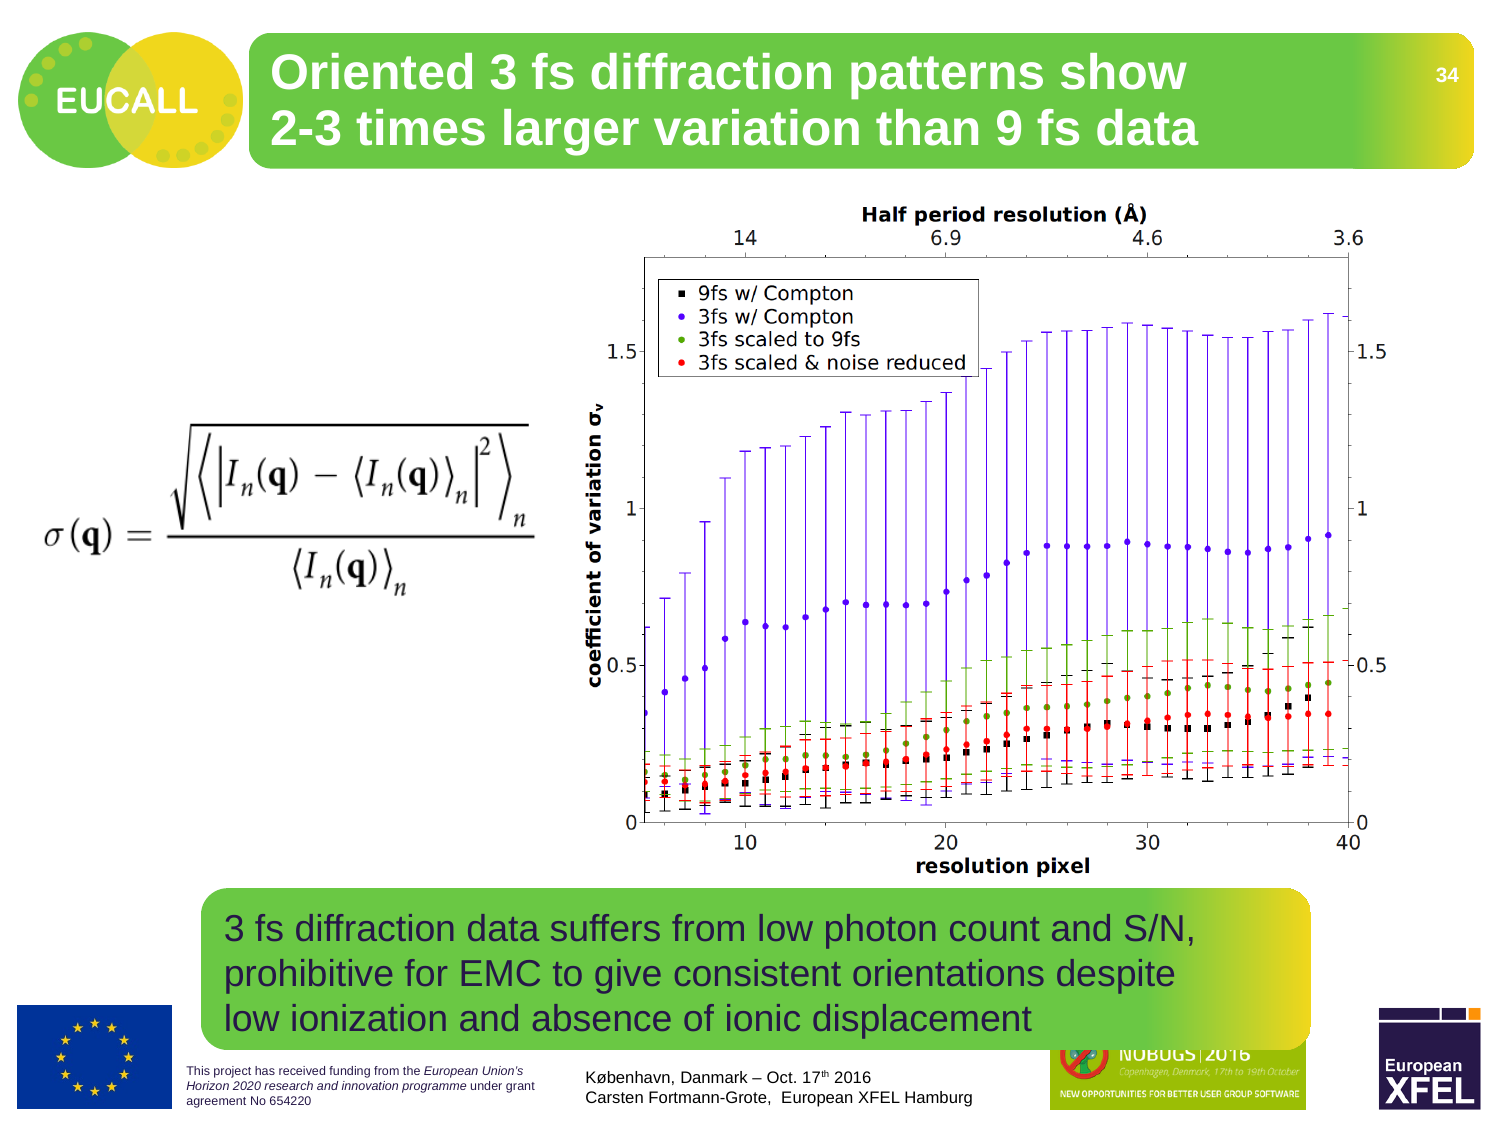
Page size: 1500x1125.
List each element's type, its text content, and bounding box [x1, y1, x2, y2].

picture [20, 404, 539, 617]
title Oriented 3 fs diffraction patterns show 2-3 times larger variation than 9 fs data [270, 44, 1465, 156]
text_box 3 fs diffraction data suffers from low photon count and S/N, prohibitive for EMC to give consistent orientations despite low ionization and absence of ionic displacement [200, 888, 1311, 1051]
picture [18, 32, 243, 168]
picture [1050, 1040, 1306, 1110]
picture [17, 1005, 172, 1109]
picture [570, 174, 1393, 887]
picture [1376, 1005, 1483, 1112]
